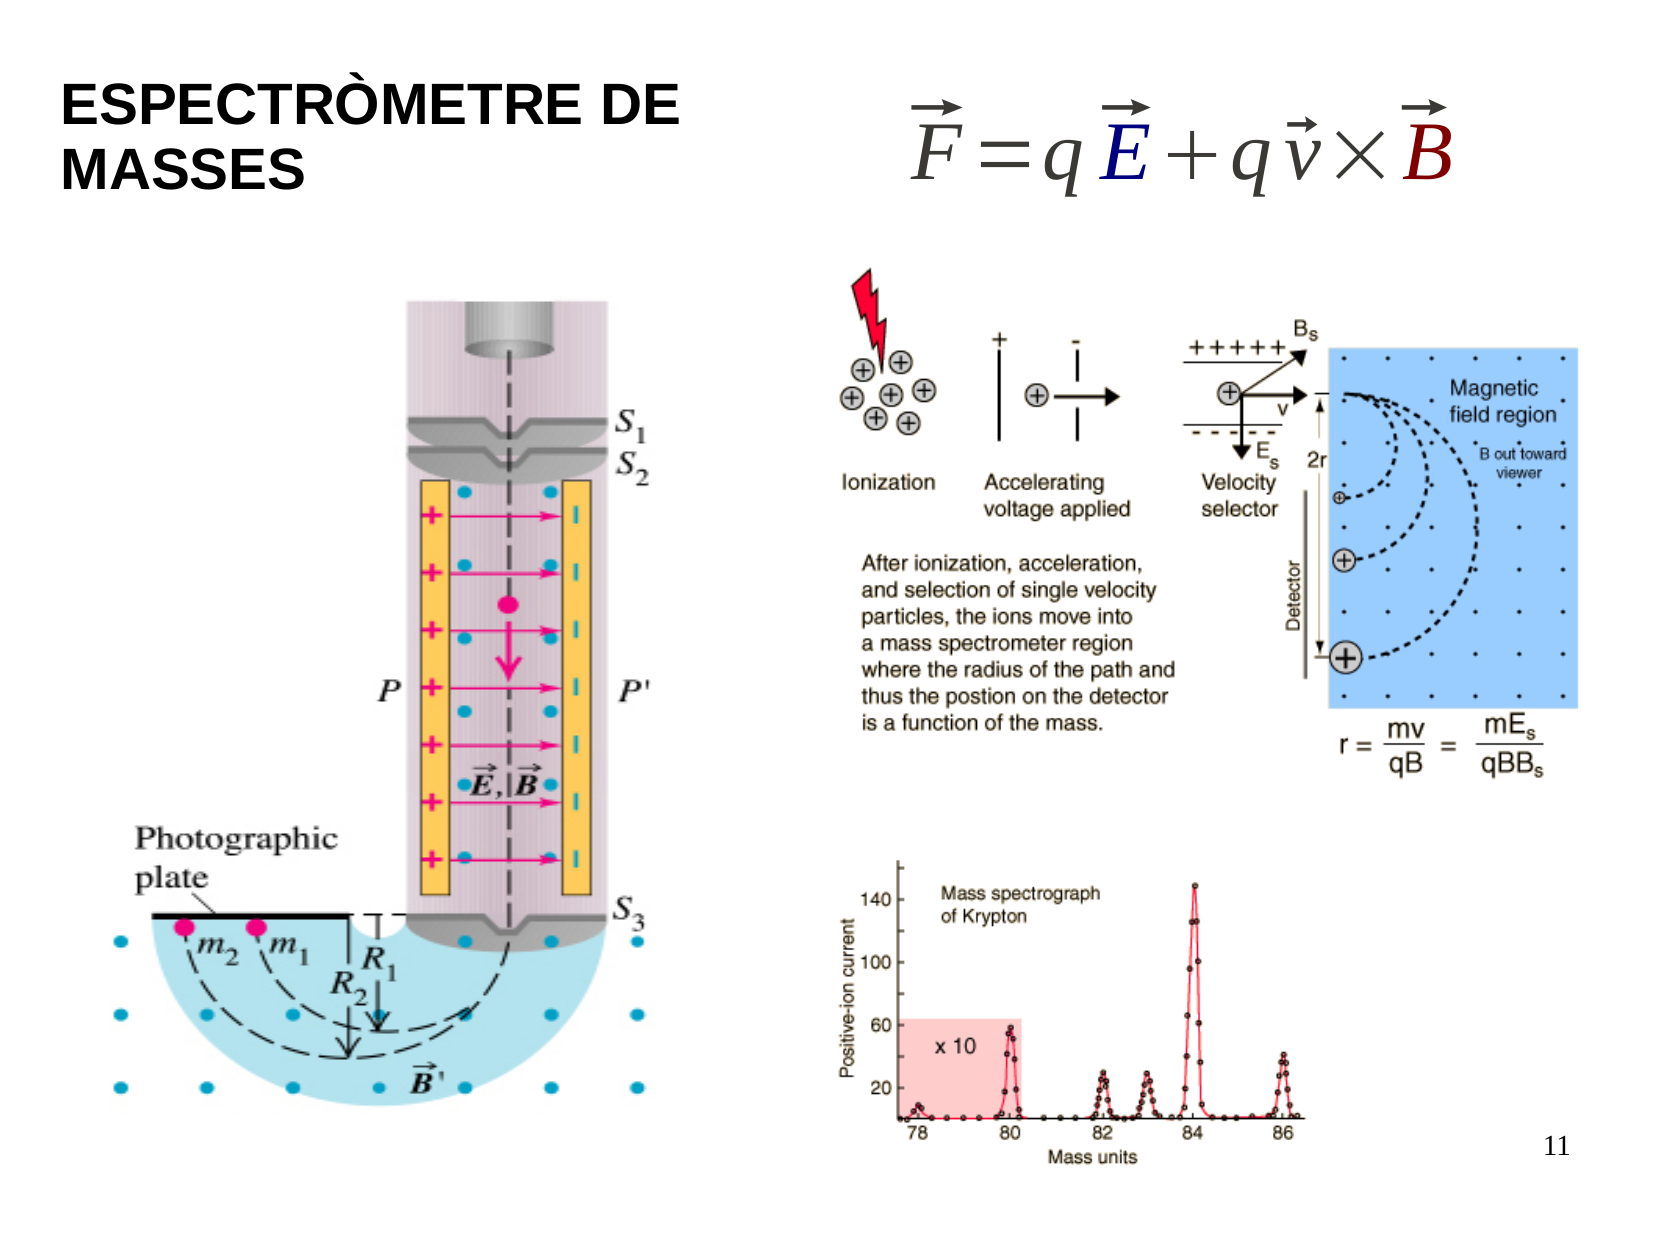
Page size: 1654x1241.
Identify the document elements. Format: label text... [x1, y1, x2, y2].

chart [898, 94, 1458, 198]
picture [831, 848, 1319, 1173]
text_box ESPECTRÒMETRE DE MASSES [45, 64, 772, 210]
picture [829, 257, 1597, 792]
picture [91, 280, 675, 1116]
